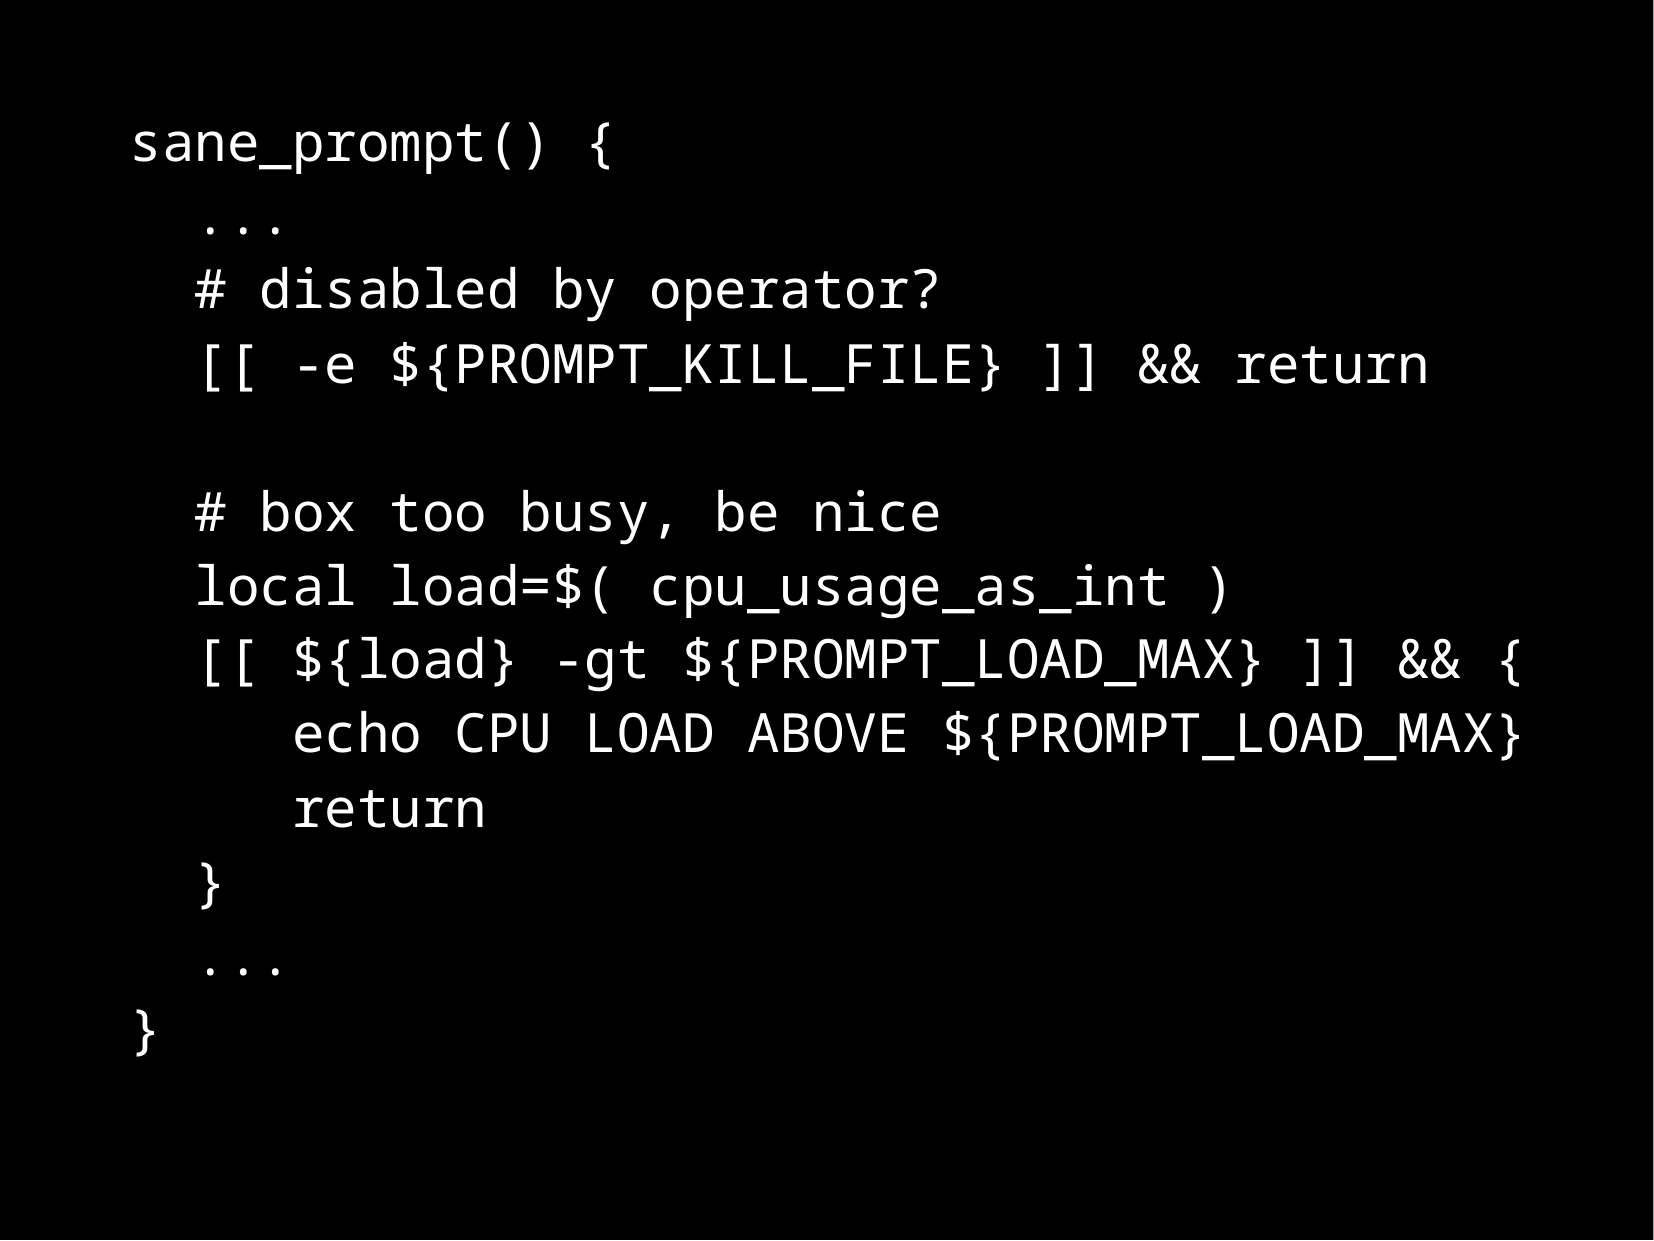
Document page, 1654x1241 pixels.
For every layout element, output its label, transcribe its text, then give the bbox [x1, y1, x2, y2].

title sane_prompt() { ... # disabled by operator? [[ -e ${PROMPT_KILL_FILE} ]] && return # box too busy, be nice local load=$( cpu_usage_as_int ) [[ ${load} -gt ${PROMPT_LOAD_MAX} ]] && { echo CPU LOAD ABOVE ${PROMPT_LOAD_MAX} return } ... } [129, 187, 1619, 981]
